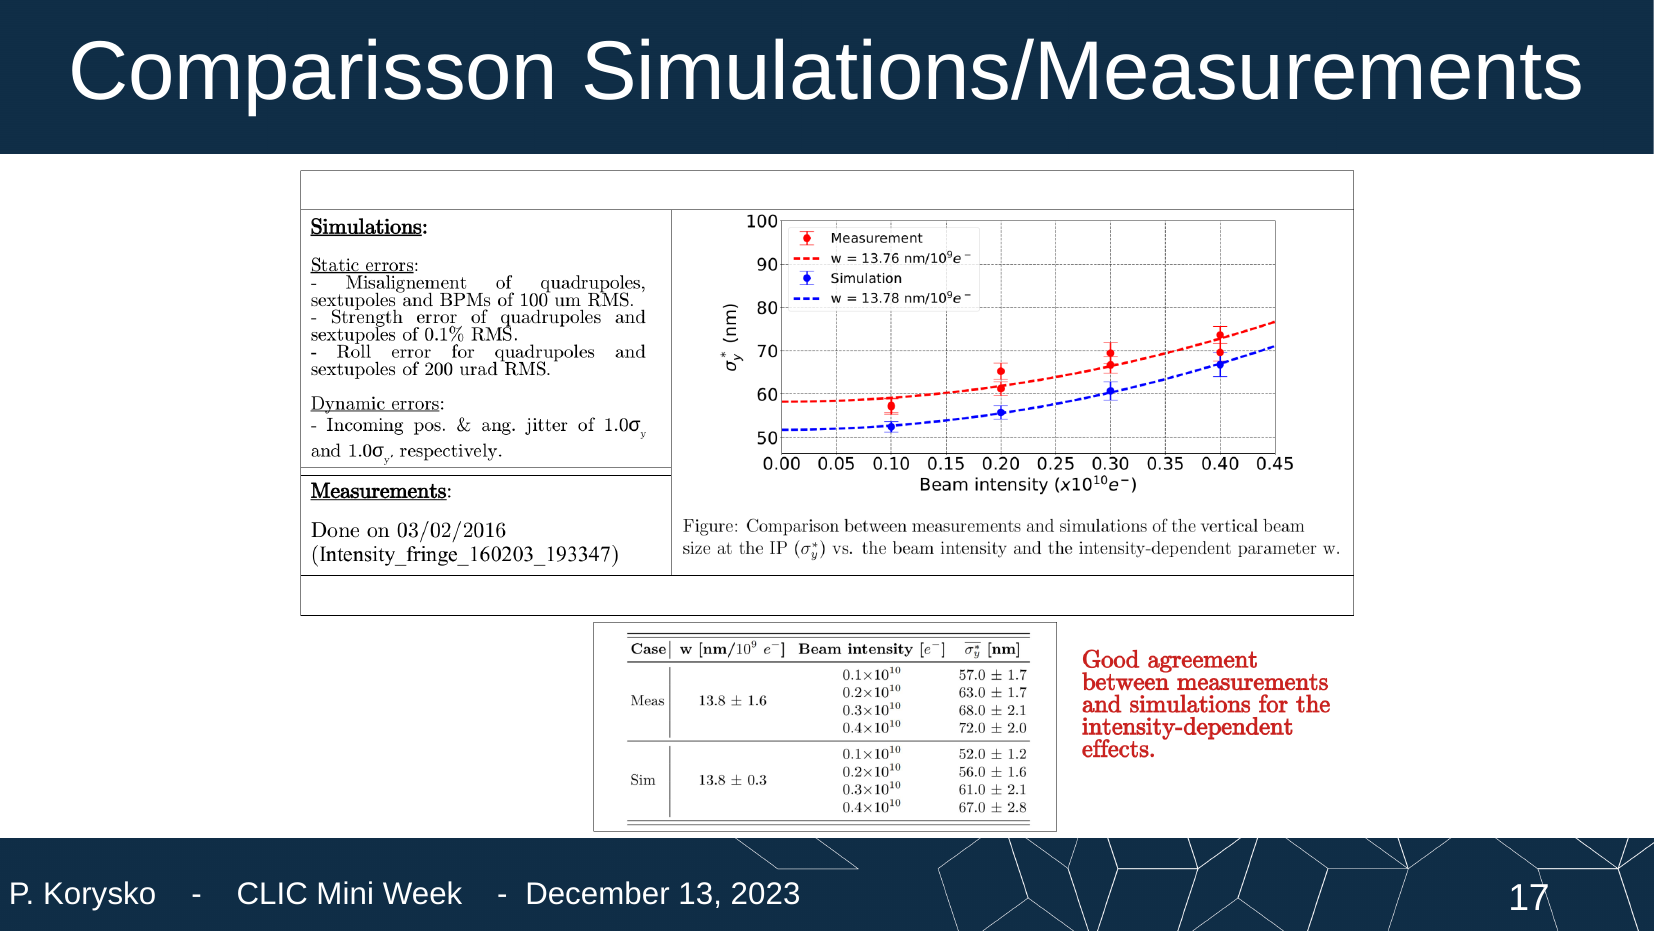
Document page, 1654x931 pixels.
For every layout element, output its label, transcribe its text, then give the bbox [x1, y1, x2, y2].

text_box <number> [1493, 868, 1654, 931]
text_box P. Korysko - CLIC Mini Week - December 13, 2023 [0, 868, 957, 931]
picture [0, 0, 1654, 154]
picture [288, 168, 1359, 833]
picture [0, 838, 1654, 931]
